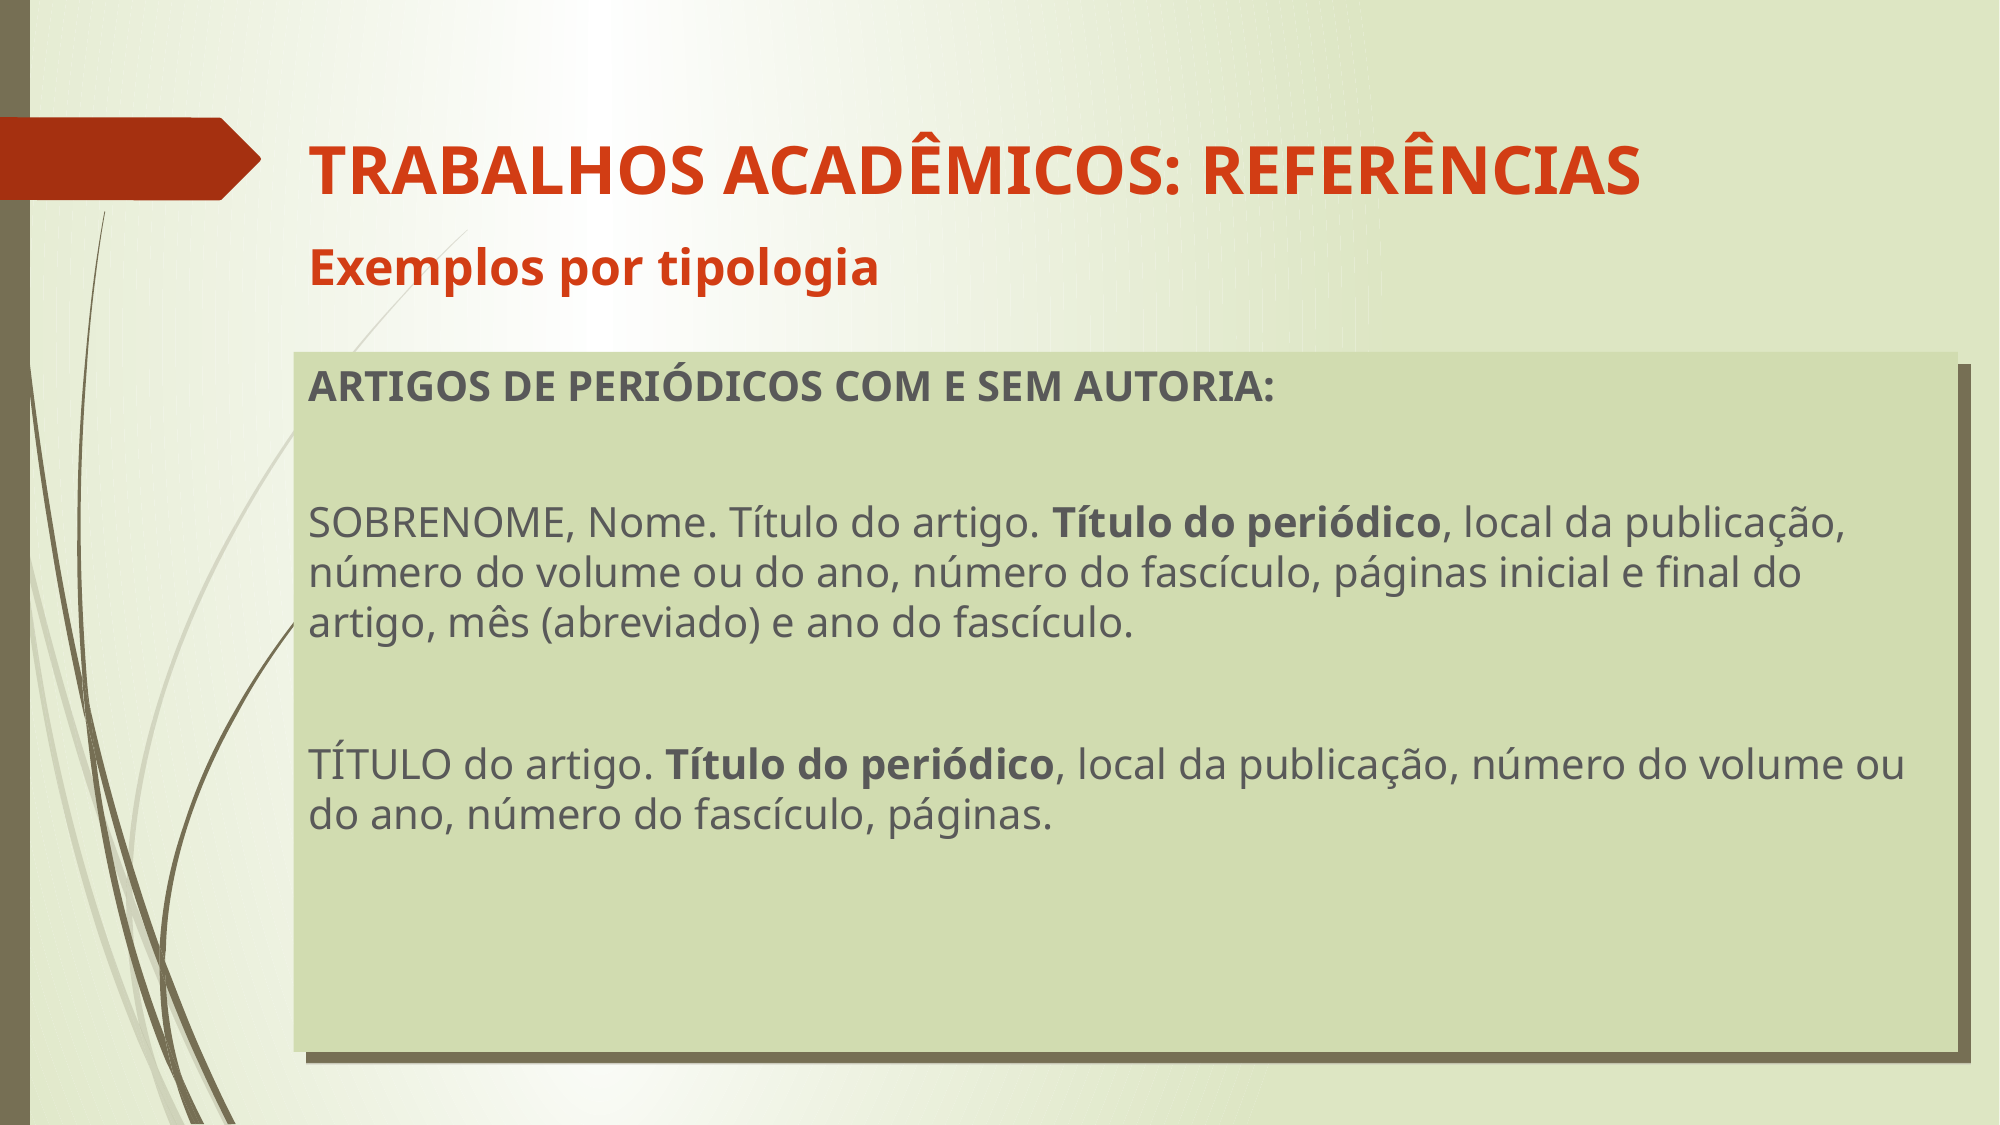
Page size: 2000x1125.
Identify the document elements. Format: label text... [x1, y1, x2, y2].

text_box Exemplos por tipologia [293, 228, 1872, 330]
list ARTIGOS DE PERIÓDICOS COM E SEM AUTORIA: SOBRENOME, Nome. Título do artigo. Título do periódico, local da publicação, número do volume ou do ano, número do fascículo, páginas inicial e final do artigo, mês (abreviado) e ano do fascículo. TÍTULO do artigo. Título do periódico, local da publicação, número do volume ou do ano, número do fascículo, páginas. [293, 351, 1958, 1052]
text_box TRABALHOS ACADÊMICOS: REFERÊNCIAS [293, 120, 1937, 233]
